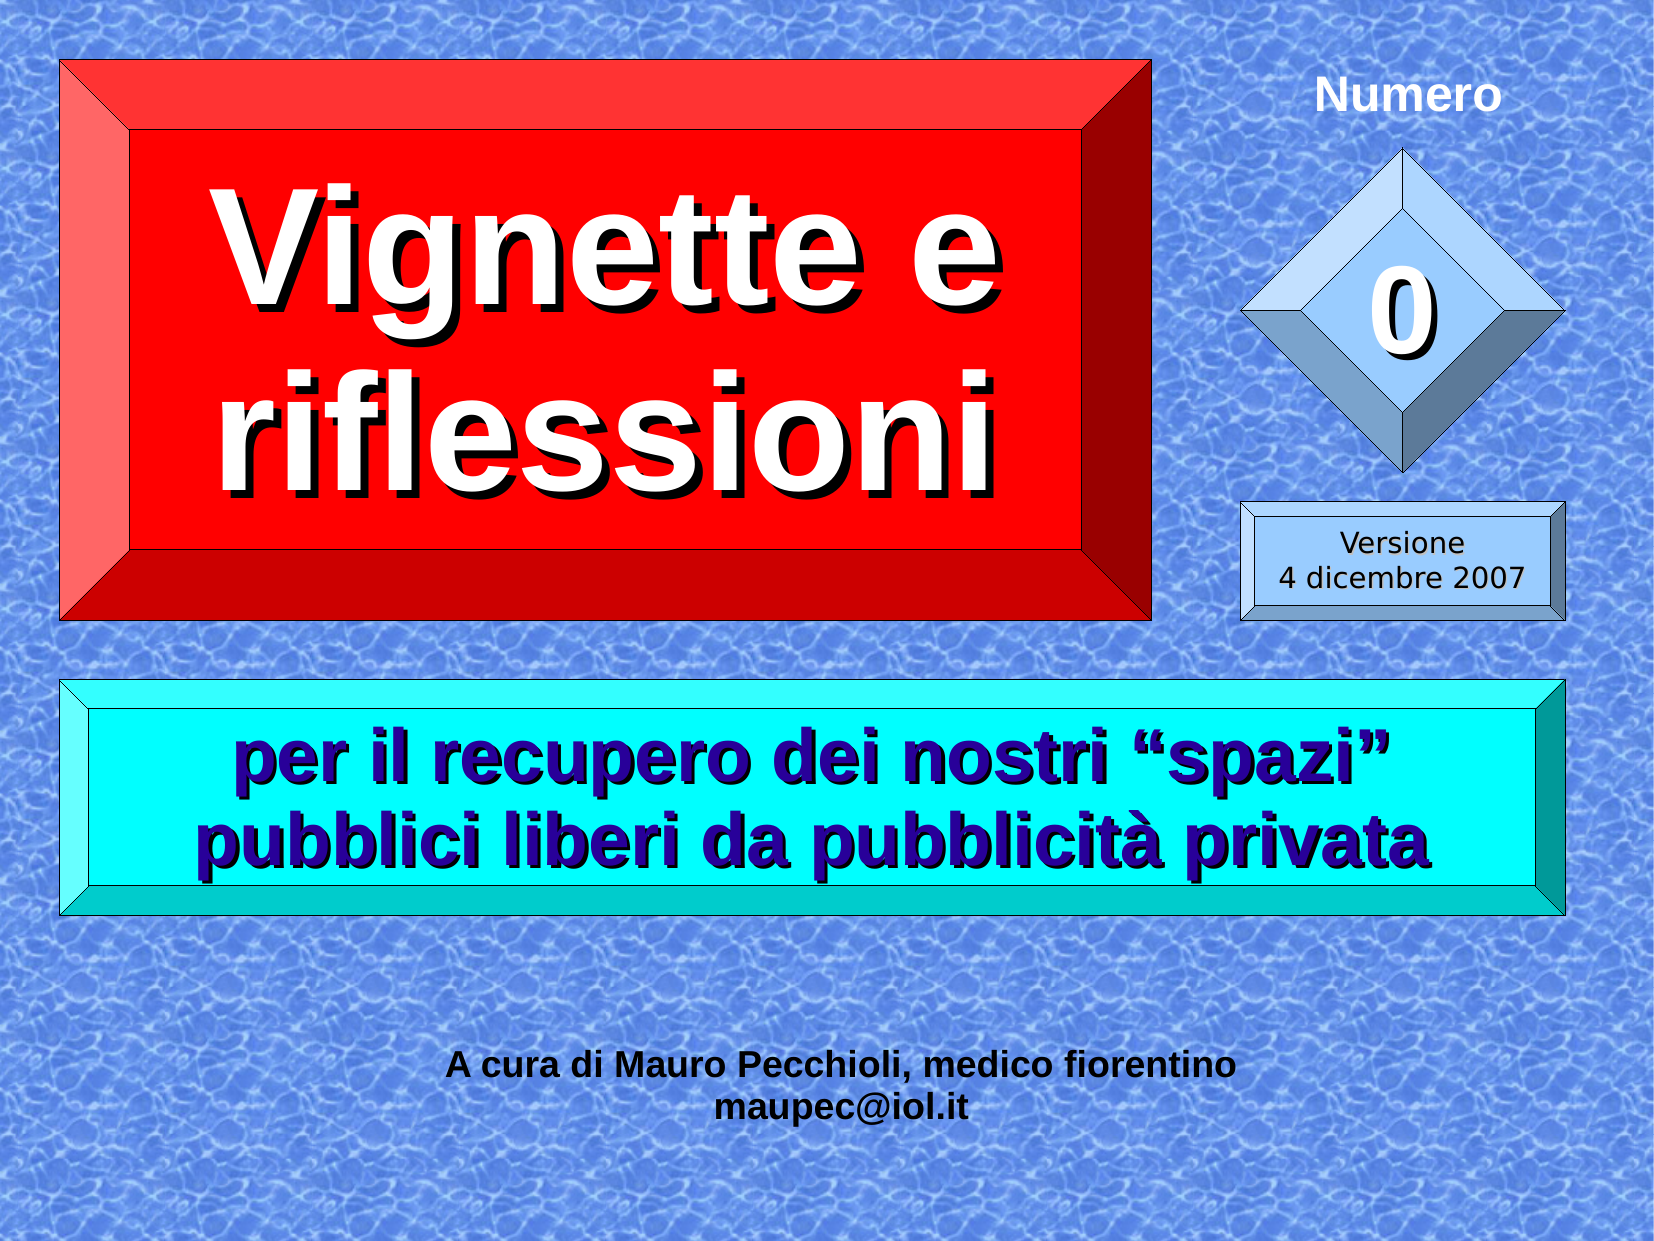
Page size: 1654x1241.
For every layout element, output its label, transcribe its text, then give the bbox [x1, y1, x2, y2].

text_box Vignette e riflessioni [130, 130, 1081, 549]
picture [0, 0, 1654, 1241]
text_box A cura di Mauro Pecchioli, medico fiorentino maupec@iol.it [265, 1035, 1418, 1135]
text_box Versione 4 dicembre 2007 [1255, 517, 1550, 605]
text_box per il recupero dei nostri “spazi” pubblici liberi da pubblicità privata [89, 709, 1535, 885]
text_box Numero [1299, 59, 1536, 130]
text_box 0 [1302, 209, 1503, 411]
